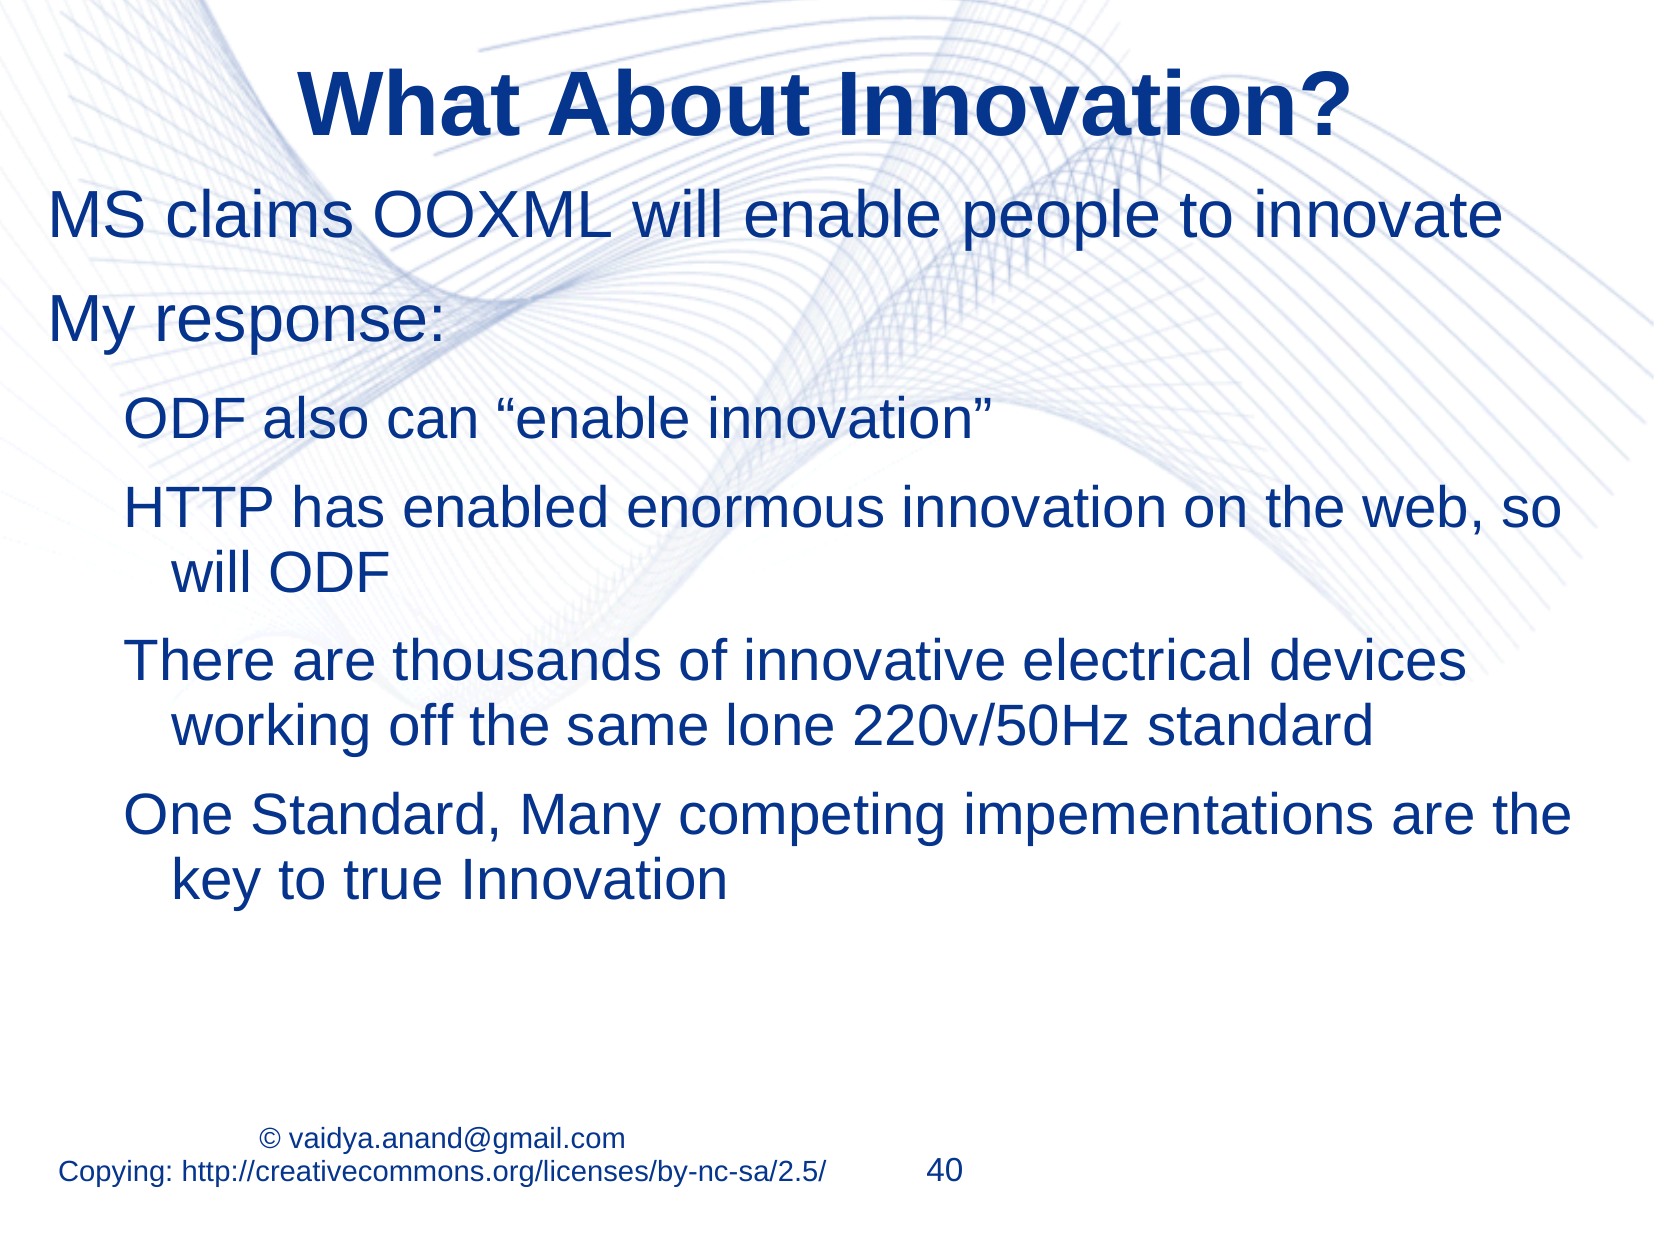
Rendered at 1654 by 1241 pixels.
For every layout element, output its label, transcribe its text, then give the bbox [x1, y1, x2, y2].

list MS claims OOXML will enable people to innovate My response: ODF also can “enable innovation” HTTP has enabled enormous innovation on the web, so will ODF There are thousands of innovative electrical devices working off the same lone 220v/50Hz standard One Standard, Many competing impementations are the key to true Innovation [29, 177, 1625, 1108]
picture [0, 0, 1654, 1241]
title What About Innovation? [29, 36, 1625, 170]
